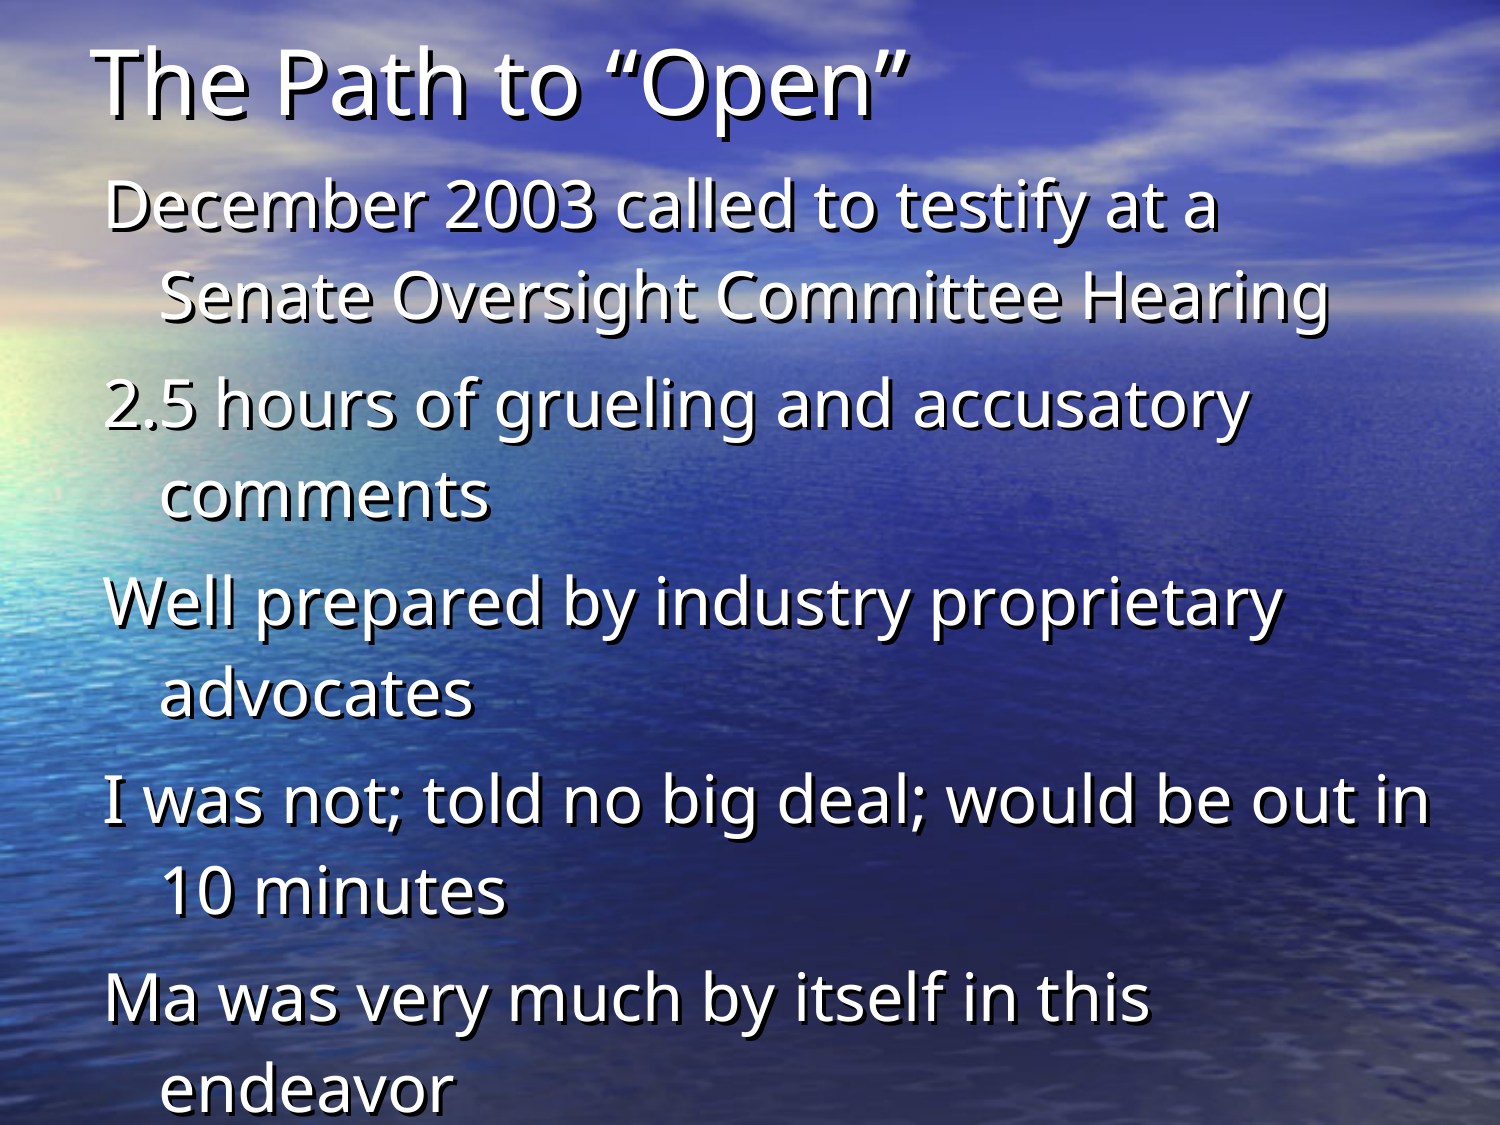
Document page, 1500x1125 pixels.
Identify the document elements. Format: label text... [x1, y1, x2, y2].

title The Path to “Open” [75, 24, 1426, 150]
picture [0, 0, 1500, 1125]
list December 2003 called to testify at a Senate Oversight Committee Hearing 2.5 hours of grueling and accusatory comments Well prepared by industry proprietary advocates I was not; told no big deal; would be out in 10 minutes Ma was very much by itself in this endeavor [87, 149, 1450, 1032]
